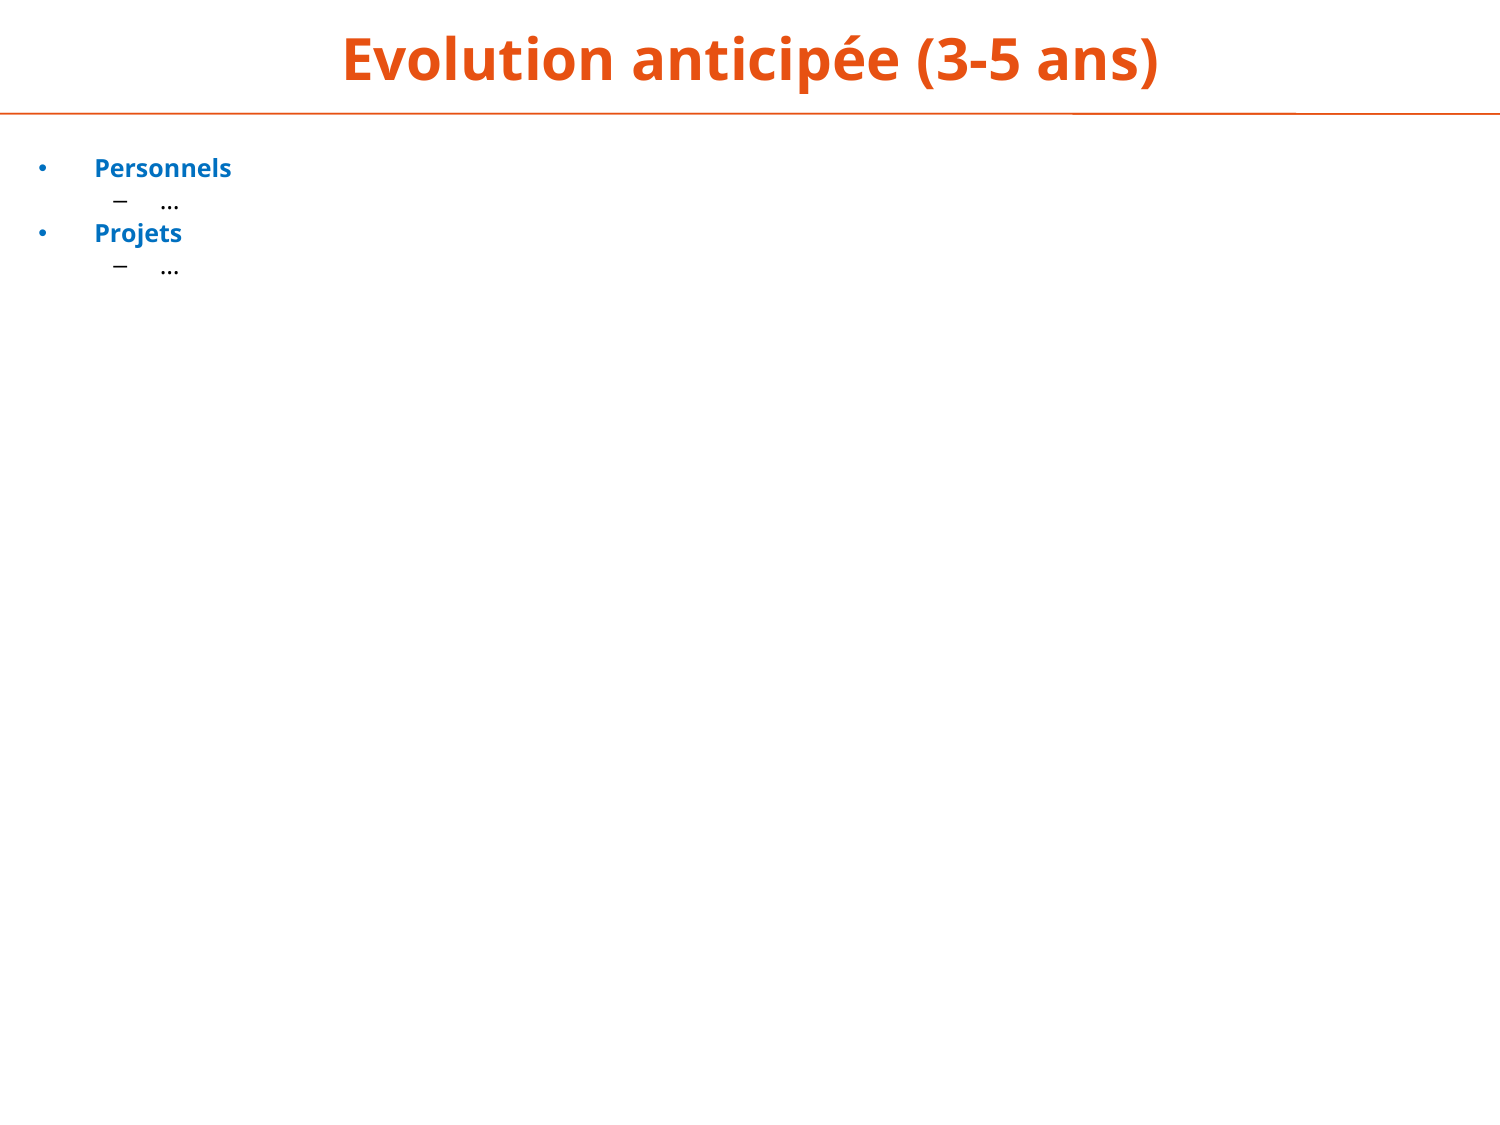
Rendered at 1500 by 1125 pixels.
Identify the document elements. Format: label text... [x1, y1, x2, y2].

text_box Evolution anticipée (3-5 ans) [0, 0, 1500, 113]
